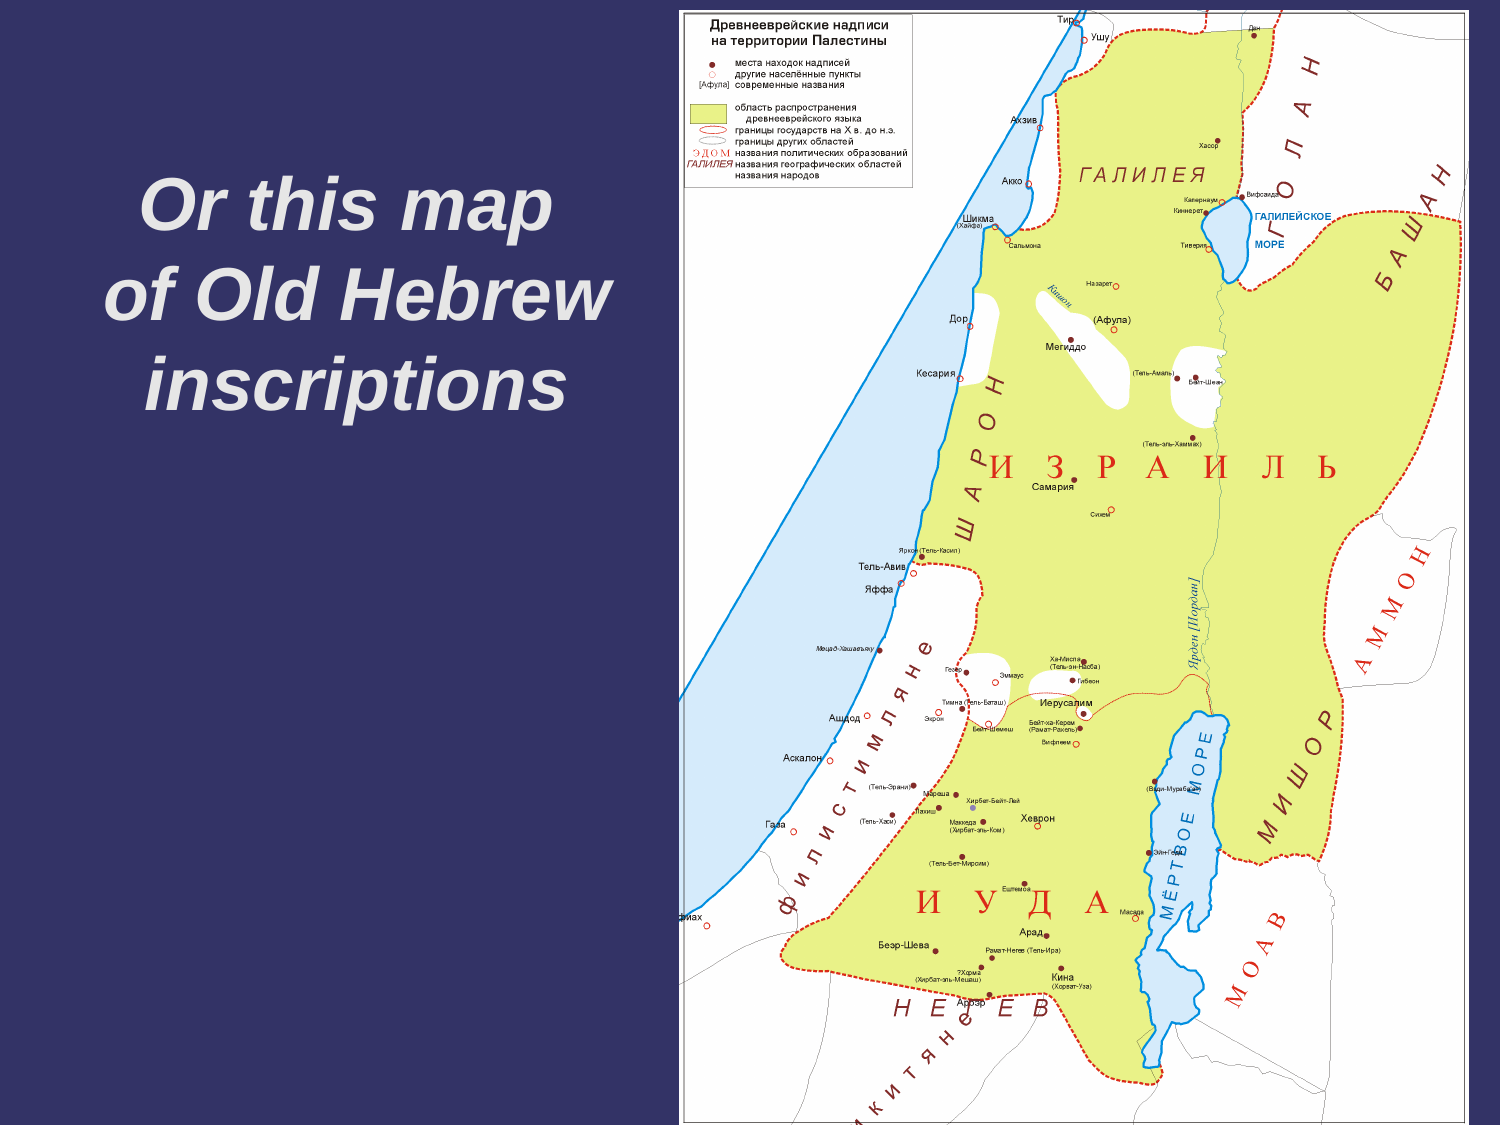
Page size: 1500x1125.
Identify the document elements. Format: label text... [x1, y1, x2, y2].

title Or this map of Old Hebrew inscriptions [0, 125, 656, 433]
picture [679, 10, 1469, 1125]
